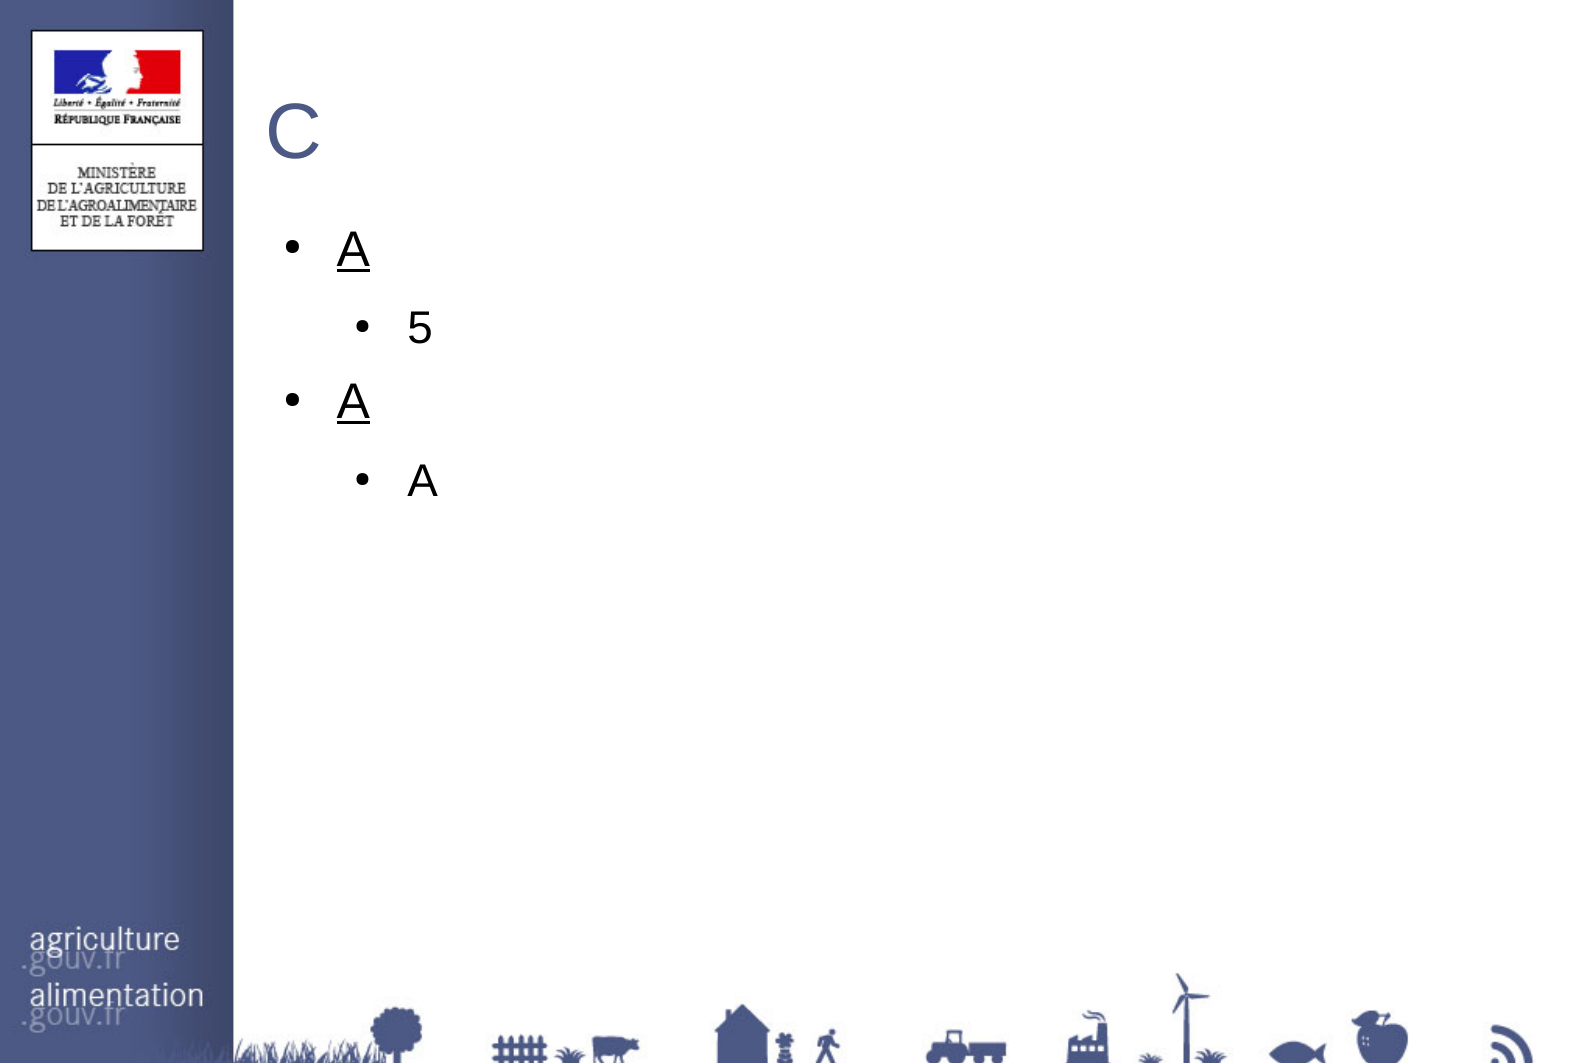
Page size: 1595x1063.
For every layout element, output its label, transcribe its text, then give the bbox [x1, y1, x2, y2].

picture [0, 0, 1595, 1063]
title C [265, 42, 1536, 220]
list A 5 A A [265, 220, 1536, 923]
